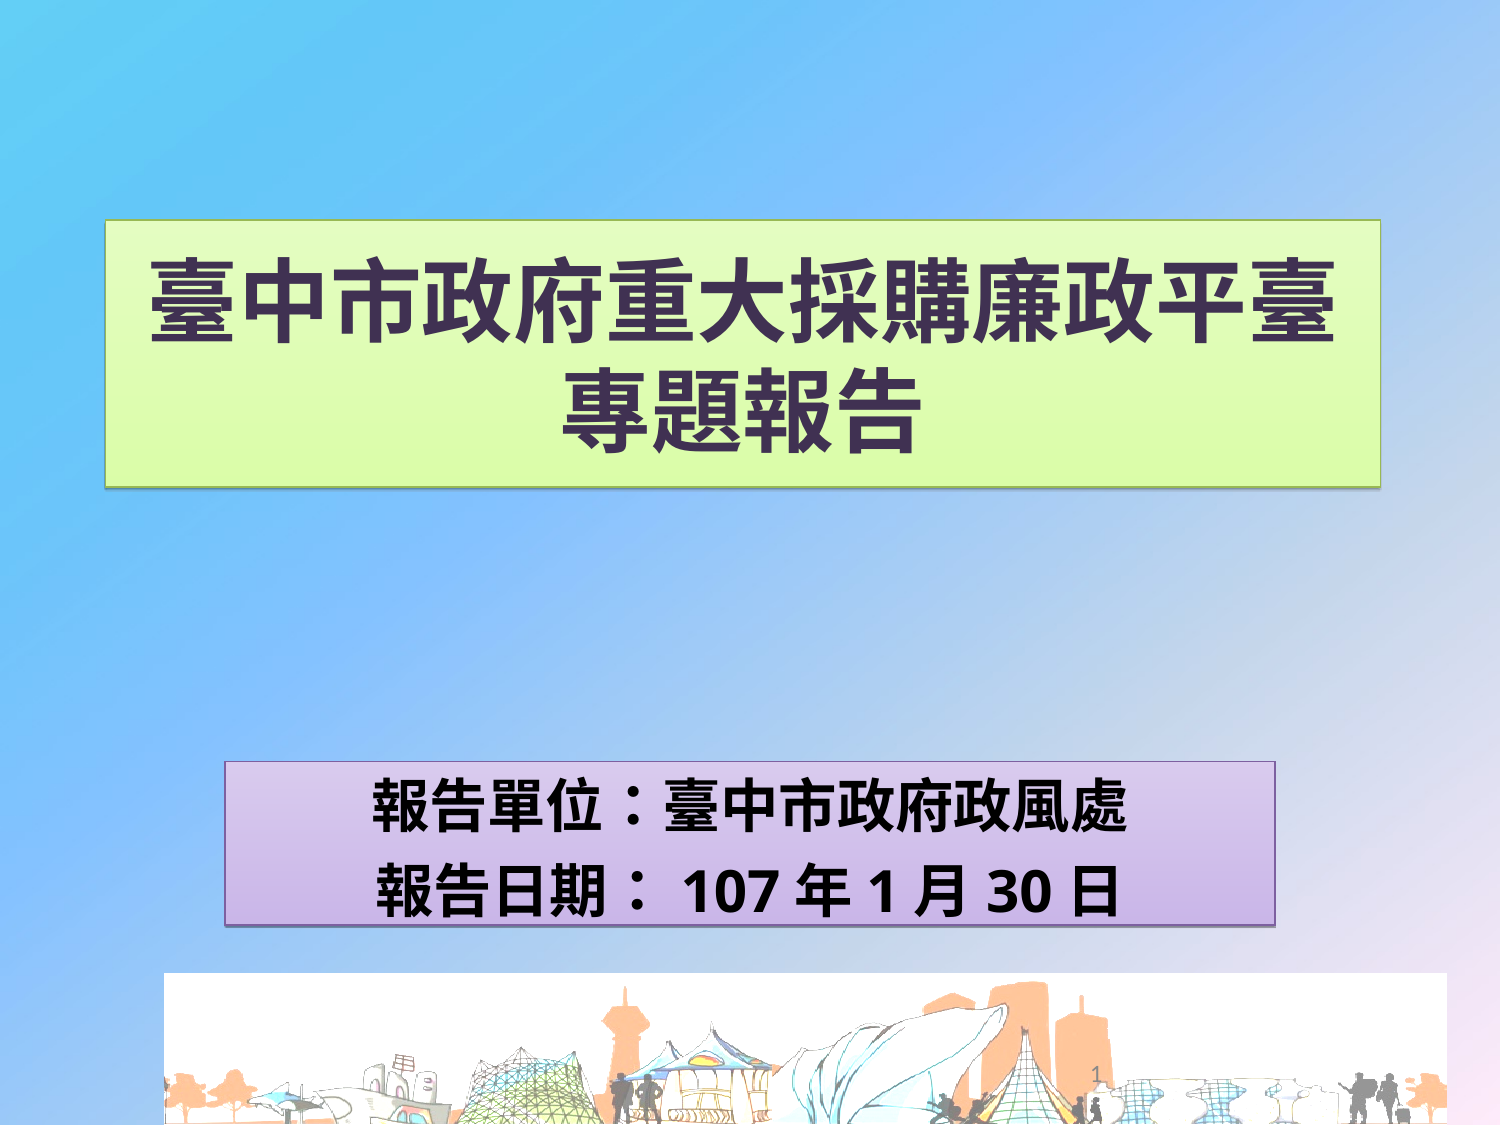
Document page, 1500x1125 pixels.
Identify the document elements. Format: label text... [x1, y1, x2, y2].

title 臺中市政府重大採購廉政平臺專題報告 [105, 220, 1381, 488]
text_box [1074, 1042, 1426, 1103]
picture [164, 974, 1447, 1125]
subtitle 報告單位：臺中市政府政風處 報告日期：107年1月30日 [225, 761, 1276, 925]
